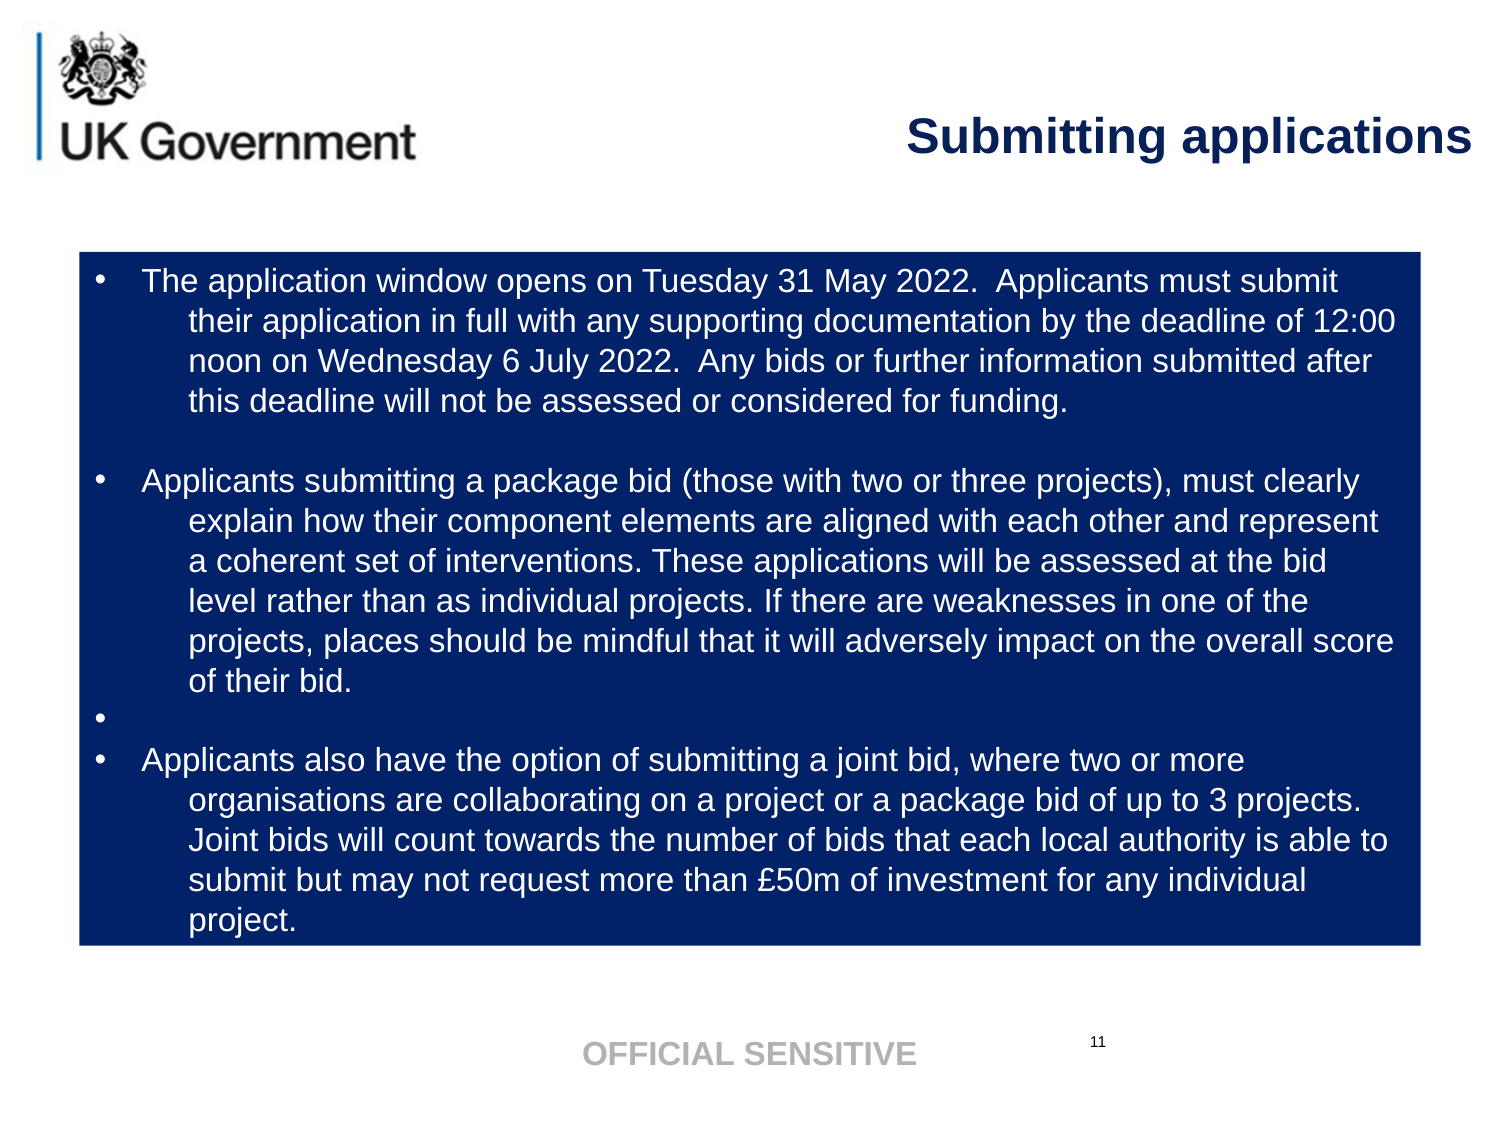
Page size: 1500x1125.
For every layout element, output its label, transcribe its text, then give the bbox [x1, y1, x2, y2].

picture [19, 0, 466, 173]
text_box 11 [1074, 1024, 1426, 1103]
title Submitting applications [891, 96, 1500, 173]
text_box The application window opens on Tuesday 31 May 2022. Applicants must submit their application in full with any supporting documentation by the deadline of 12:00 noon on Wednesday 6 July 2022. Any bids or further information submitted after this deadline will not be assessed or considered for funding. Applicants submitting a package bid (those with two or three projects), must clearly explain how their component elements are aligned with each other and represent a coherent set of interventions. These applications will be assessed at the bid level rather than as individual projects. If there are weaknesses in one of the projects, places should be mindful that it will adversely impact on the overall score of their bid. Applicants also have the option of submitting a joint bid, where two or more organisations are collaborating on a project or a package bid of up to 3 projects. Joint bids will count towards the number of bids that each local authority is able to submit but may not request more than £50m of investment for any individual project. [79, 251, 1421, 874]
